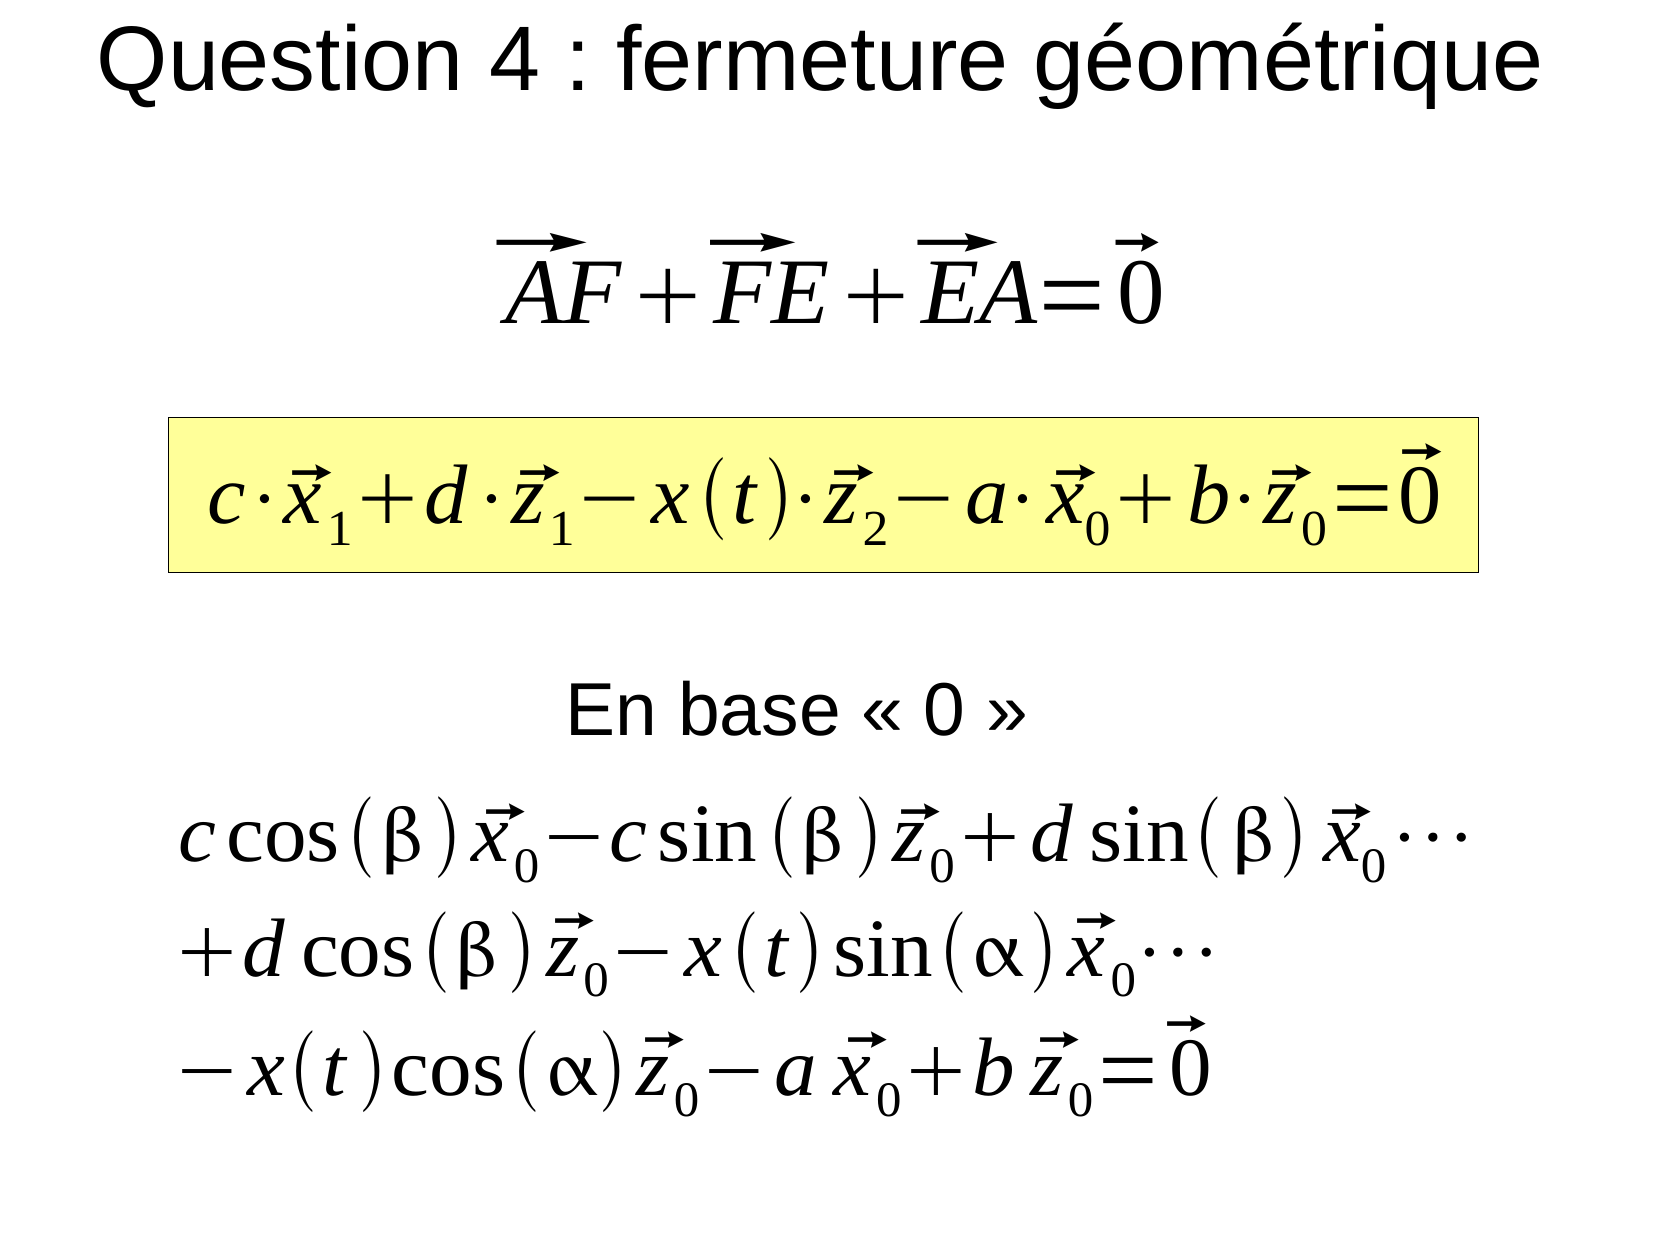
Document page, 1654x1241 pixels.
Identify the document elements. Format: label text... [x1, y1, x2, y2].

chart [151, 789, 1499, 1127]
chart [463, 229, 1187, 348]
title Question 4 : fermeture géométrique [76, 0, 1566, 119]
text_box En base « 0 » [550, 660, 1064, 759]
chart [186, 439, 1465, 558]
text_box [168, 417, 1479, 573]
